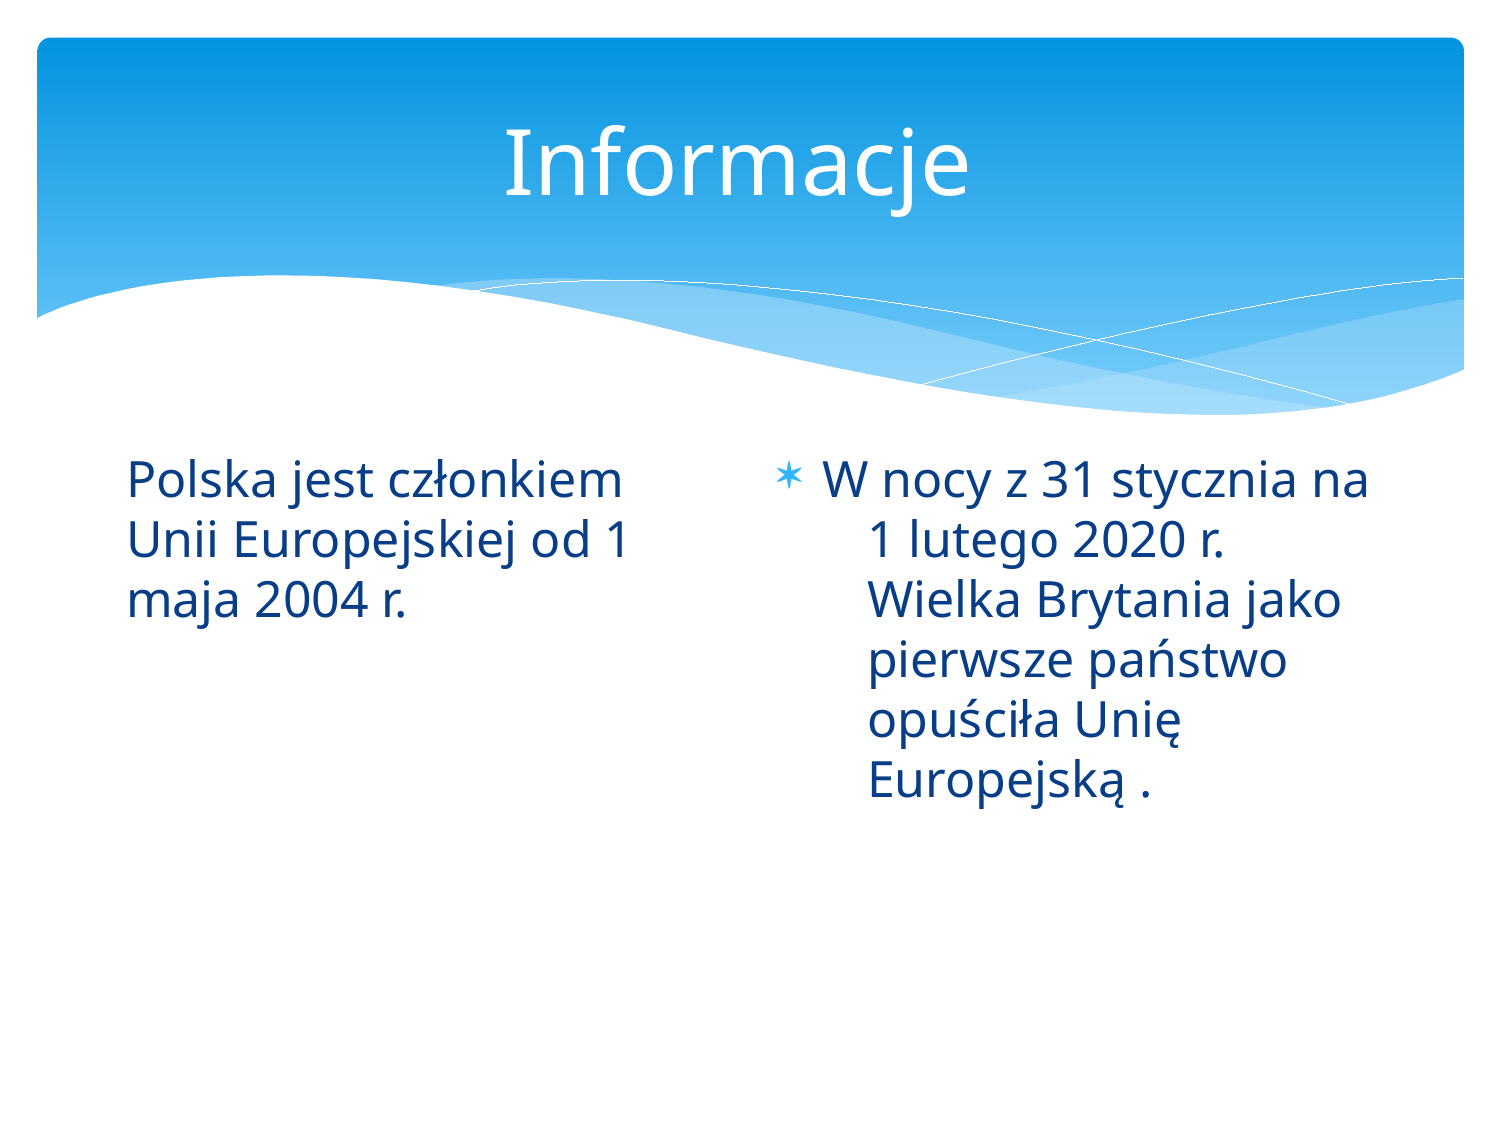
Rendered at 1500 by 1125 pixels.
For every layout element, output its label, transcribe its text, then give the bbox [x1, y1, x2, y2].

title Informacje [75, 55, 1426, 262]
list W nocy z 31 stycznia na 1 lutego 2020 r. Wielka Brytania jako pierwsze państwo opuściła Unię Europejską . [761, 439, 1389, 1006]
list Polska jest członkiem Unii Europejskiej od 1 maja 2004 r. [111, 439, 739, 1006]
